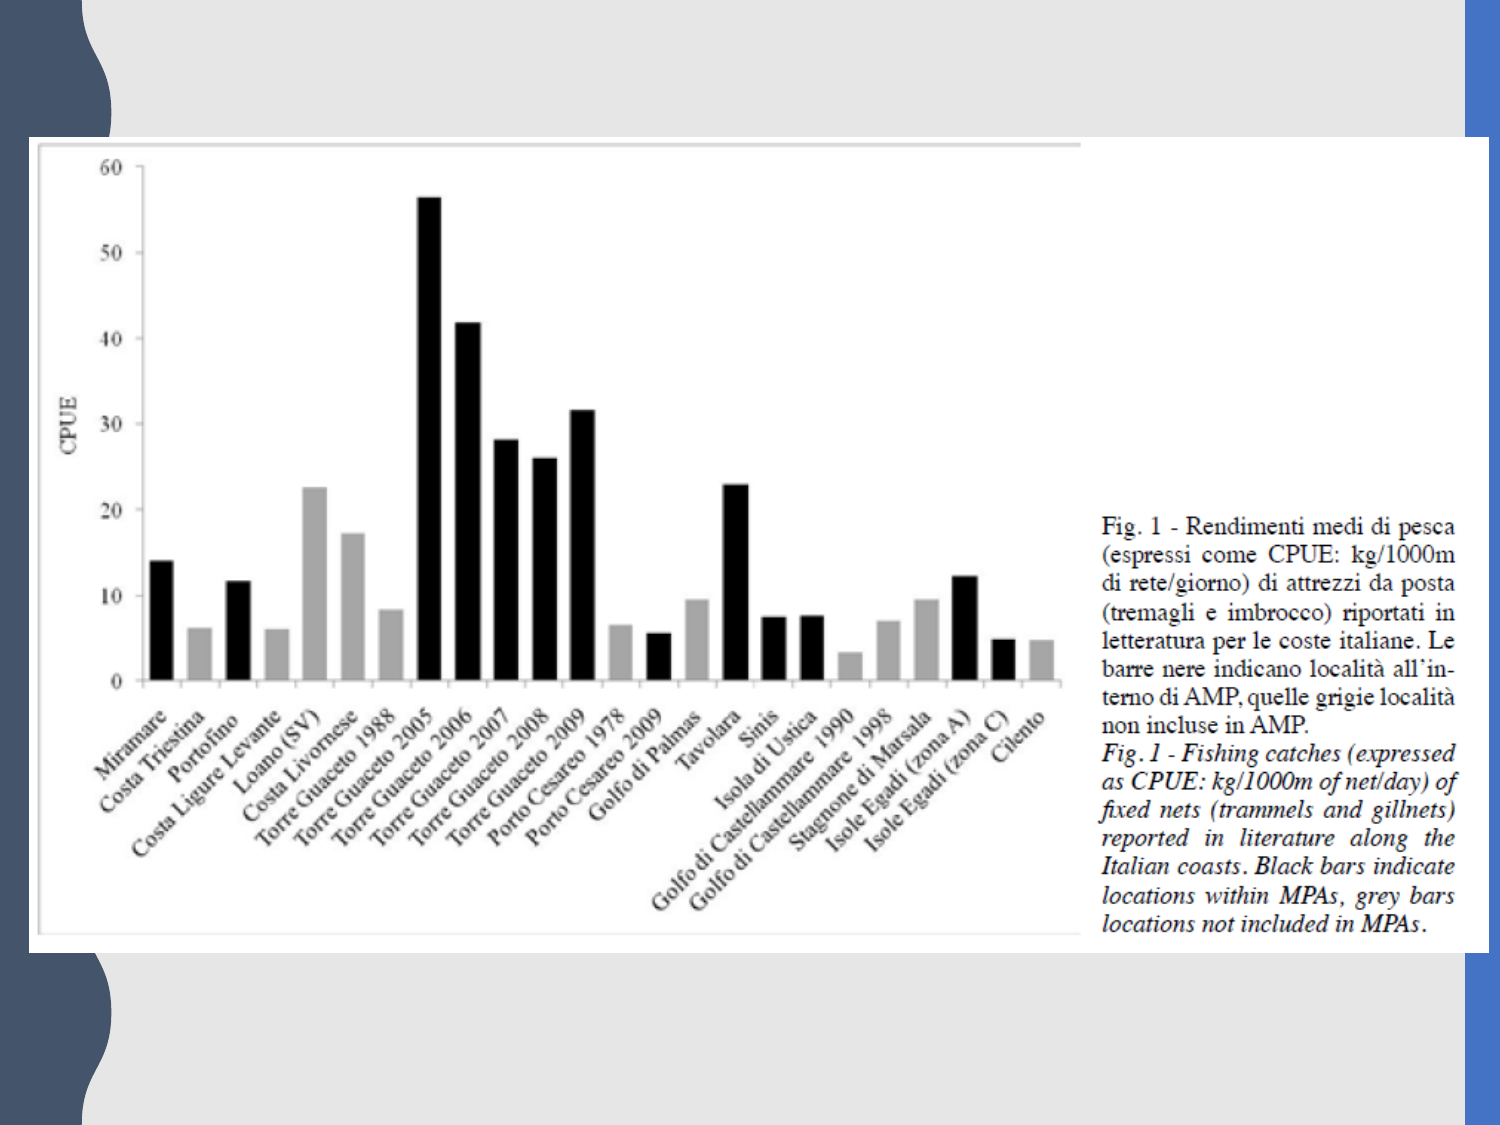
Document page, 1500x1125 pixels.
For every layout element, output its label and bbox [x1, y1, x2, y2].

picture [29, 137, 1489, 953]
